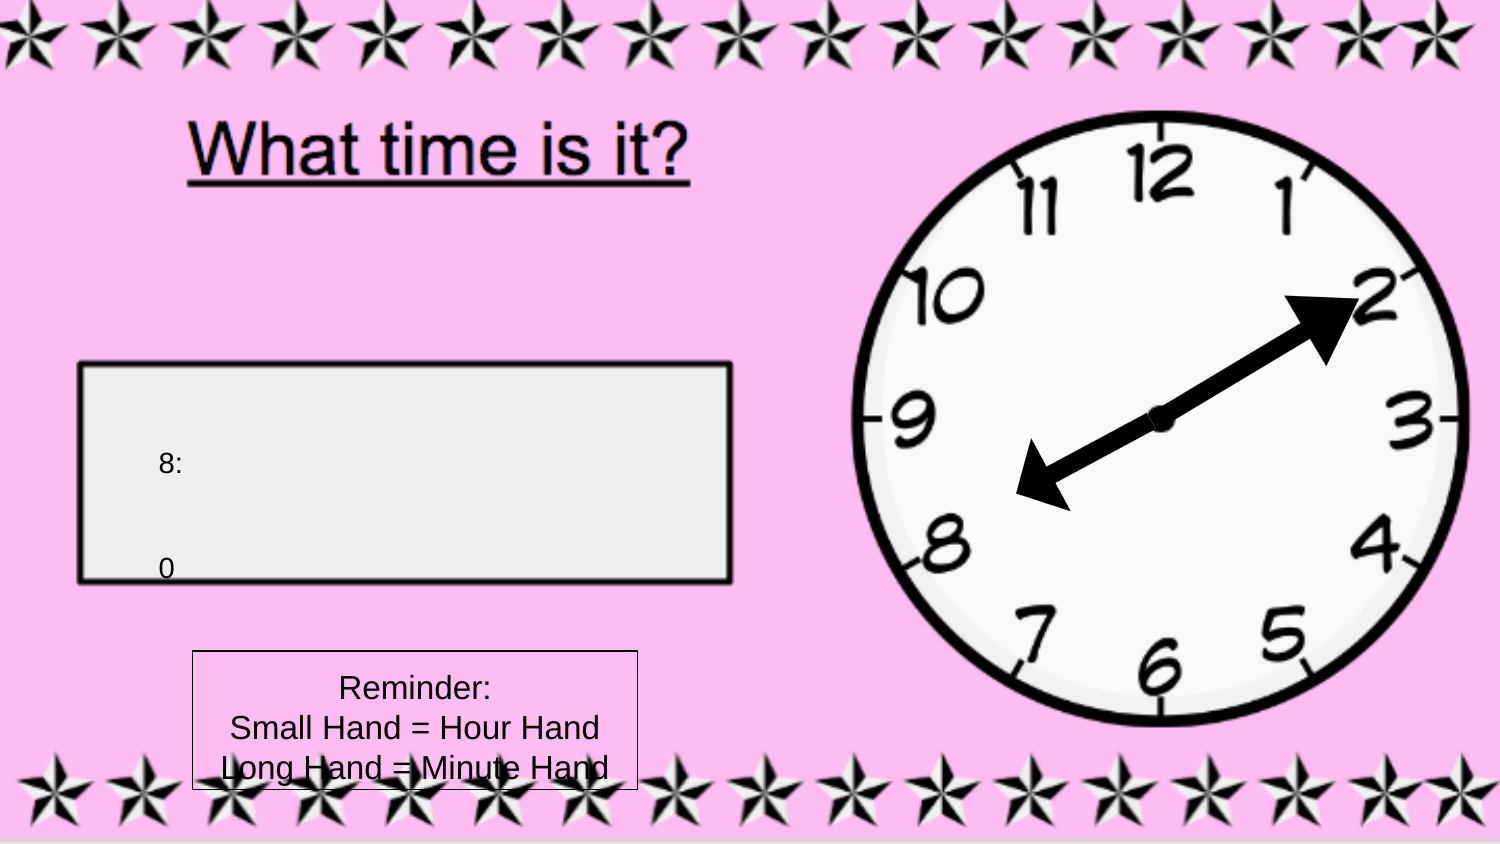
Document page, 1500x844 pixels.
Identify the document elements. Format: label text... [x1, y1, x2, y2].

picture [0, 0, 1500, 844]
text_box Reminder: Small Hand = Hour Hand Long Hand = Minute Hand [192, 651, 638, 790]
text_box 8: 0 [143, 429, 1065, 600]
